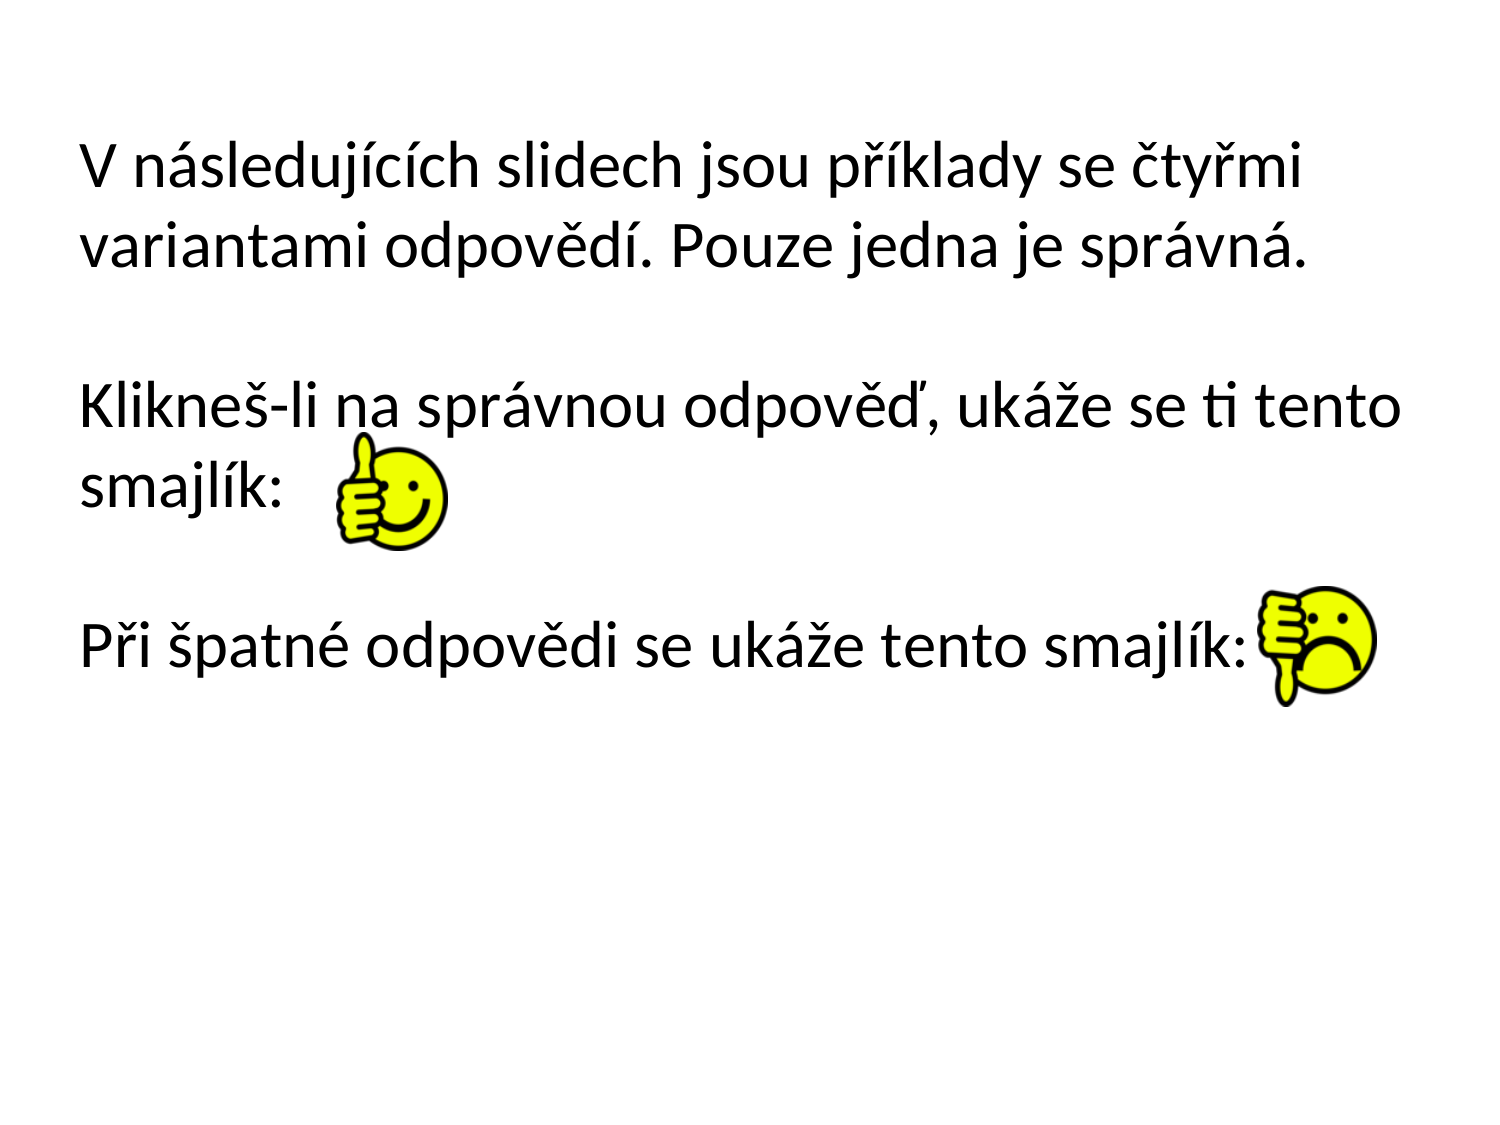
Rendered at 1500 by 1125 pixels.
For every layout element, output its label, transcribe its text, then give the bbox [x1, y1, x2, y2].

picture [336, 432, 448, 551]
text_box V následujících slidech jsou příklady se čtyřmi variantami odpovědí. Pouze jedna je správná. Klikneš-li na správnou odpověď, ukáže se ti tento smajlík: Při špatné odpovědi se ukáže tento smajlík: [64, 113, 1459, 689]
picture [1257, 586, 1377, 707]
